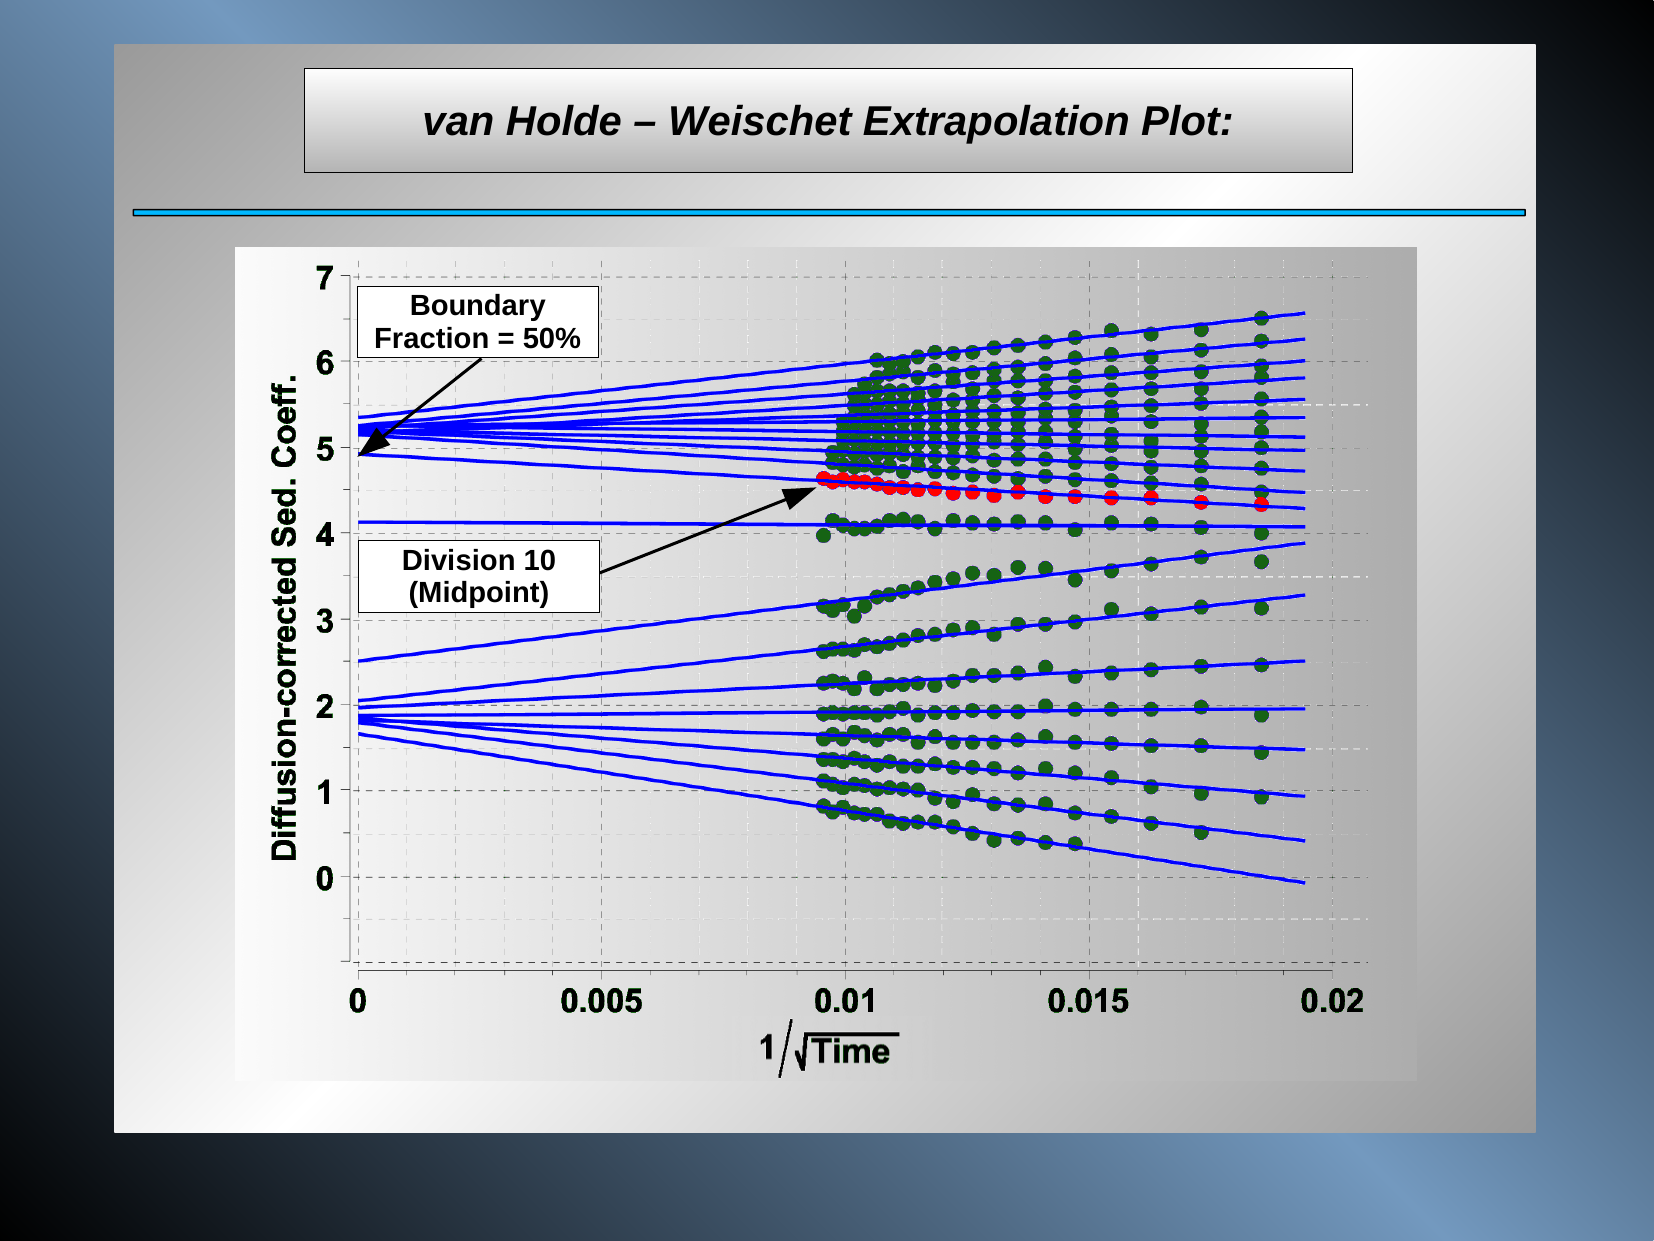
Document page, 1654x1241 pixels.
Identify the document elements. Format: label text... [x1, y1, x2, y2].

picture [235, 247, 1417, 1081]
text_box van Holde – Weischet Extrapolation Plot: [304, 68, 1353, 173]
text_box Boundary Fraction = 50% [357, 286, 599, 358]
text_box [133, 209, 1526, 216]
text_box Division 10 (Midpoint) [358, 540, 600, 613]
